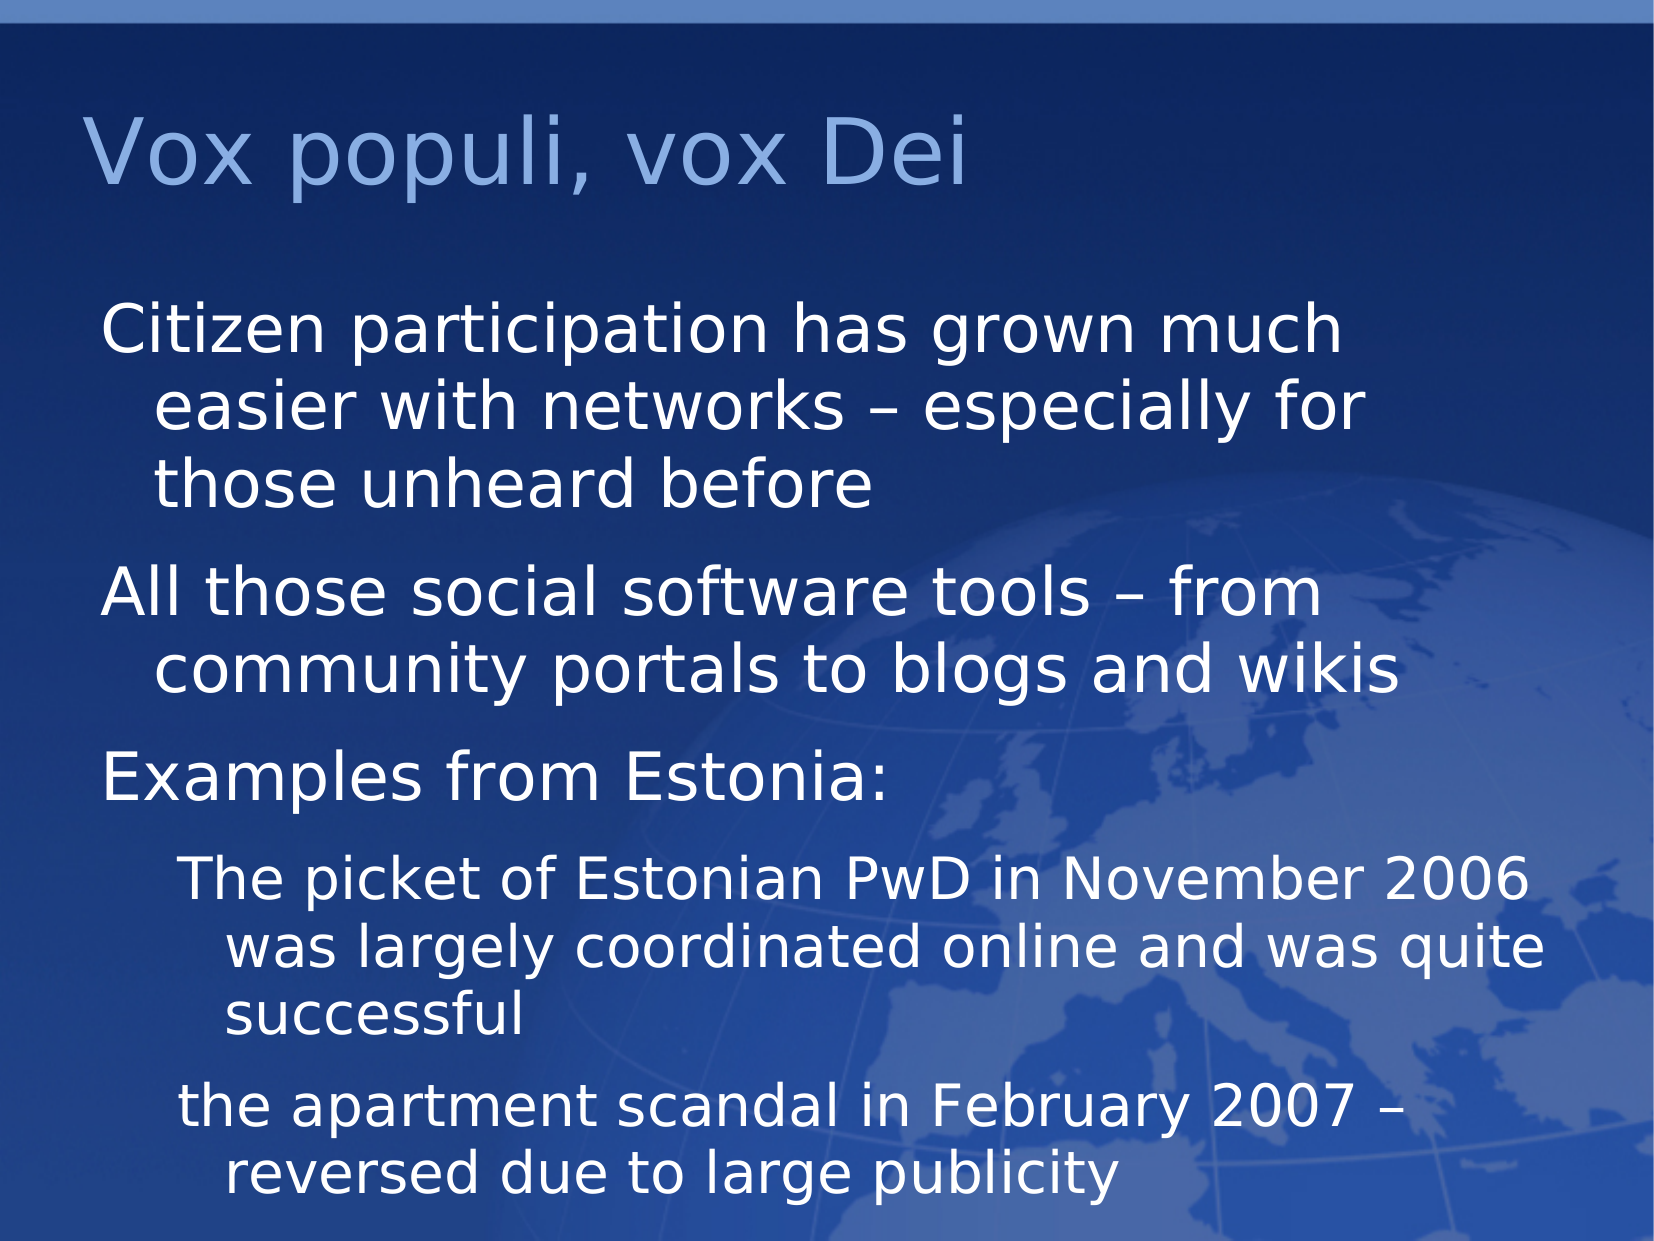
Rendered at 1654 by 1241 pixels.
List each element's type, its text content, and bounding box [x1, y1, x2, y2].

picture [0, 0, 1654, 1241]
title Vox populi, vox Dei [82, 56, 1571, 250]
list Citizen participation has grown much easier with networks – especially for those unheard before All those social software tools – from community portals to blogs and wikis Examples from Estonia: The picket of Estonian PwD in November 2006 was largely coordinated online and was quite successful the apartment scandal in February 2007 – reversed due to large publicity [82, 290, 1571, 1208]
